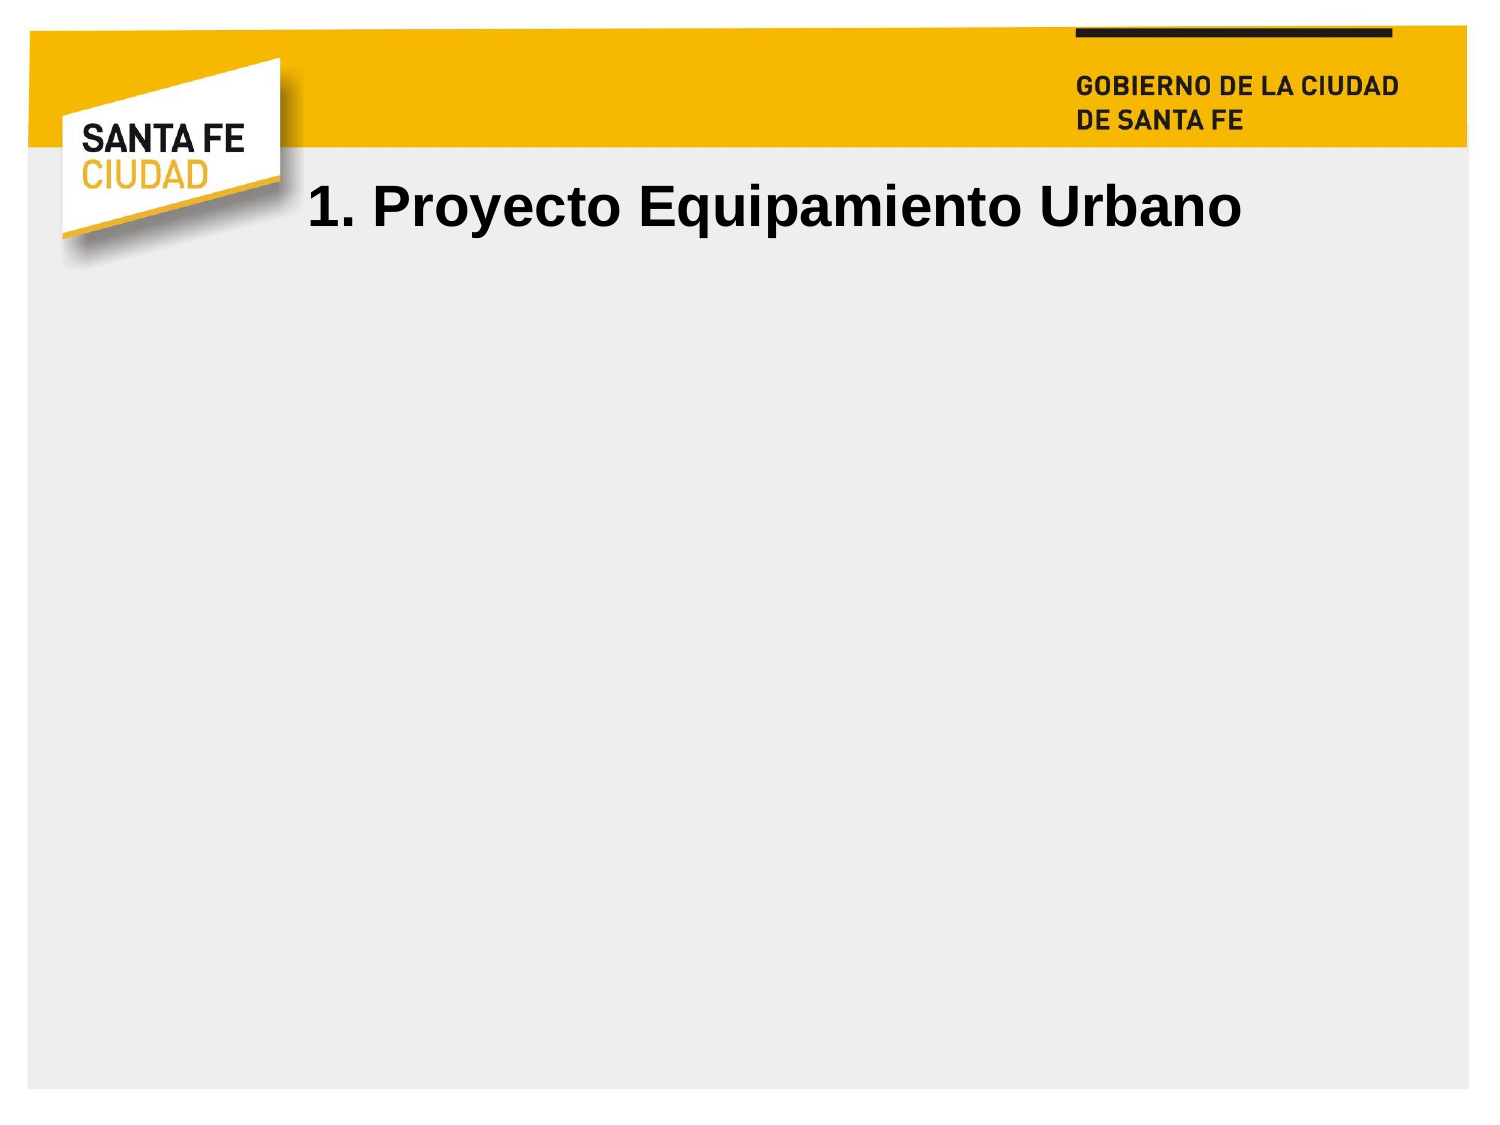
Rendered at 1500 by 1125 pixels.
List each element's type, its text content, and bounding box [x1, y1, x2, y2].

text_box 1. Proyecto Equipamiento Urbano [230, 160, 1306, 247]
picture [0, 1, 1500, 1124]
